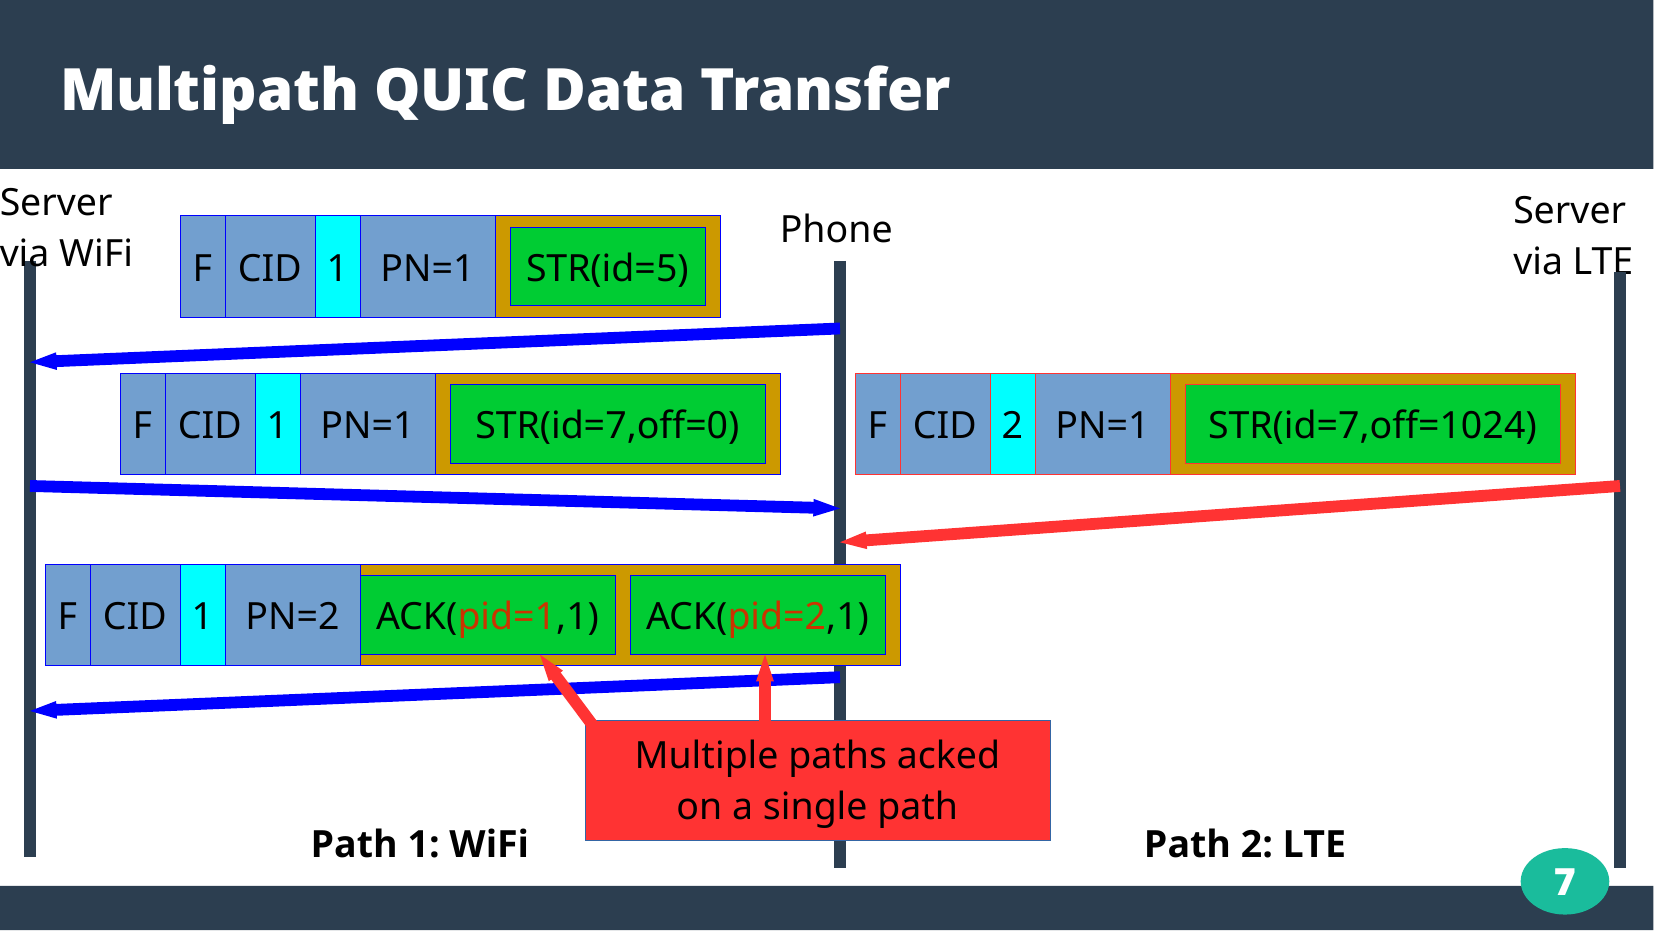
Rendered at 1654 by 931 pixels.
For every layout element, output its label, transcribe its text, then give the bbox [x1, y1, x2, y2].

text_box 1 [315, 215, 361, 318]
text_box PN=1 [361, 215, 495, 318]
text_box [495, 215, 721, 318]
text_box CID [901, 373, 990, 475]
text_box F [45, 564, 91, 666]
text_box Path 2: LTE [1050, 810, 1441, 869]
text_box Server via WiFi [0, 168, 166, 376]
text_box [1170, 373, 1576, 475]
text_box CID [91, 564, 180, 666]
text_box 2 [990, 373, 1036, 475]
text_box Multiple paths acked on a single path [585, 720, 1051, 841]
text_box STR(id=7,off=0) [450, 384, 766, 464]
text_box 1 [255, 373, 301, 475]
text_box ACK(pid=2,1) [630, 575, 886, 655]
text_box PN=1 [1036, 373, 1170, 475]
text_box CID [166, 373, 255, 475]
text_box 1 [180, 564, 226, 666]
text_box F [855, 373, 901, 475]
text_box PN=2 [226, 564, 360, 666]
text_box STR(id=7,off=1024) [1185, 384, 1561, 464]
text_box [360, 655, 543, 666]
text_box F [180, 215, 226, 318]
text_box ACK(pid=1,1) [360, 575, 616, 655]
text_box Phone [765, 195, 946, 402]
text_box PN=1 [301, 373, 435, 475]
text_box [360, 564, 901, 666]
text_box F [120, 373, 166, 475]
text_box Server via LTE [1498, 176, 1654, 384]
text_box STR(id=5) [510, 227, 706, 306]
text_box [435, 373, 781, 475]
text_box CID [226, 215, 315, 318]
text_box Path 1: WiFi [225, 810, 616, 869]
title Multipath QUIC Data Transfer [60, 28, 1596, 147]
